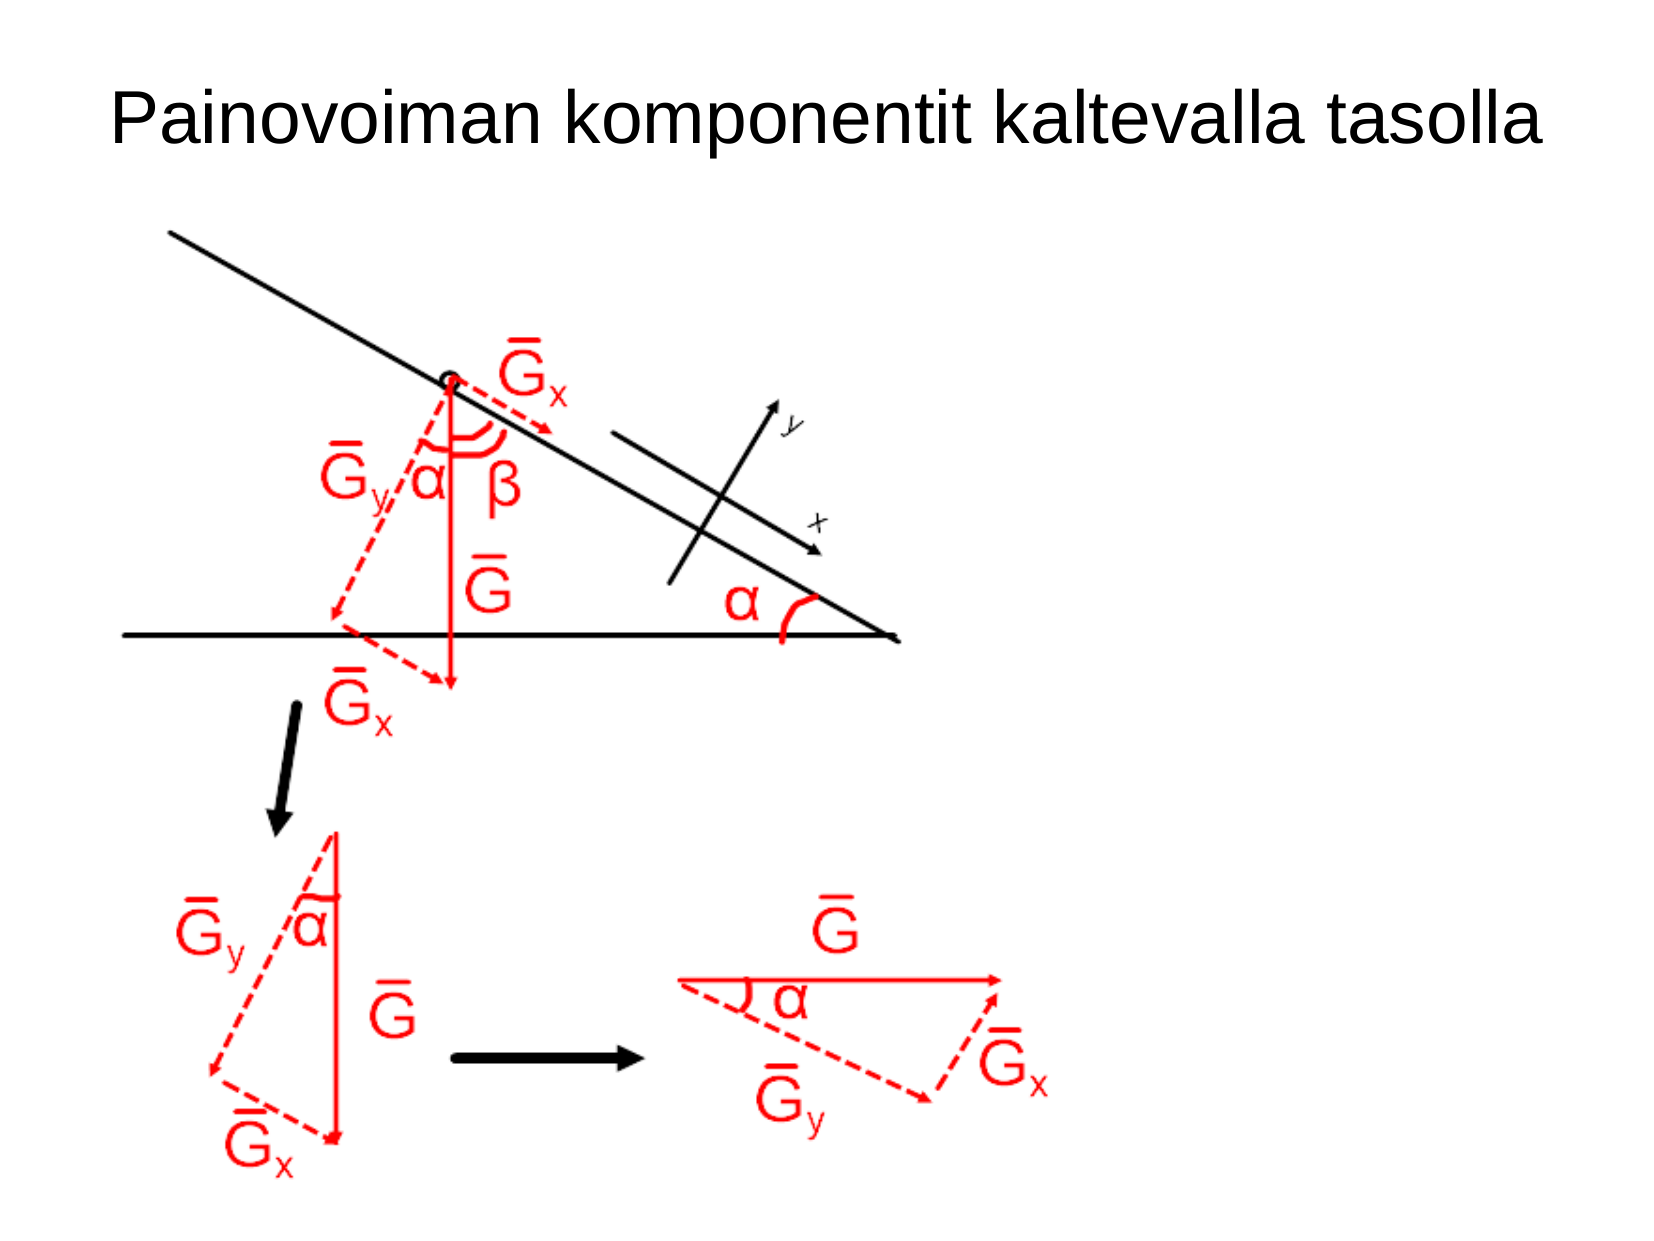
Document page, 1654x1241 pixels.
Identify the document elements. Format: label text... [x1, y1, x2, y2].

picture [85, 200, 1123, 1218]
text_box Painovoiman komponentit kaltevalla tasolla [94, 47, 1560, 166]
